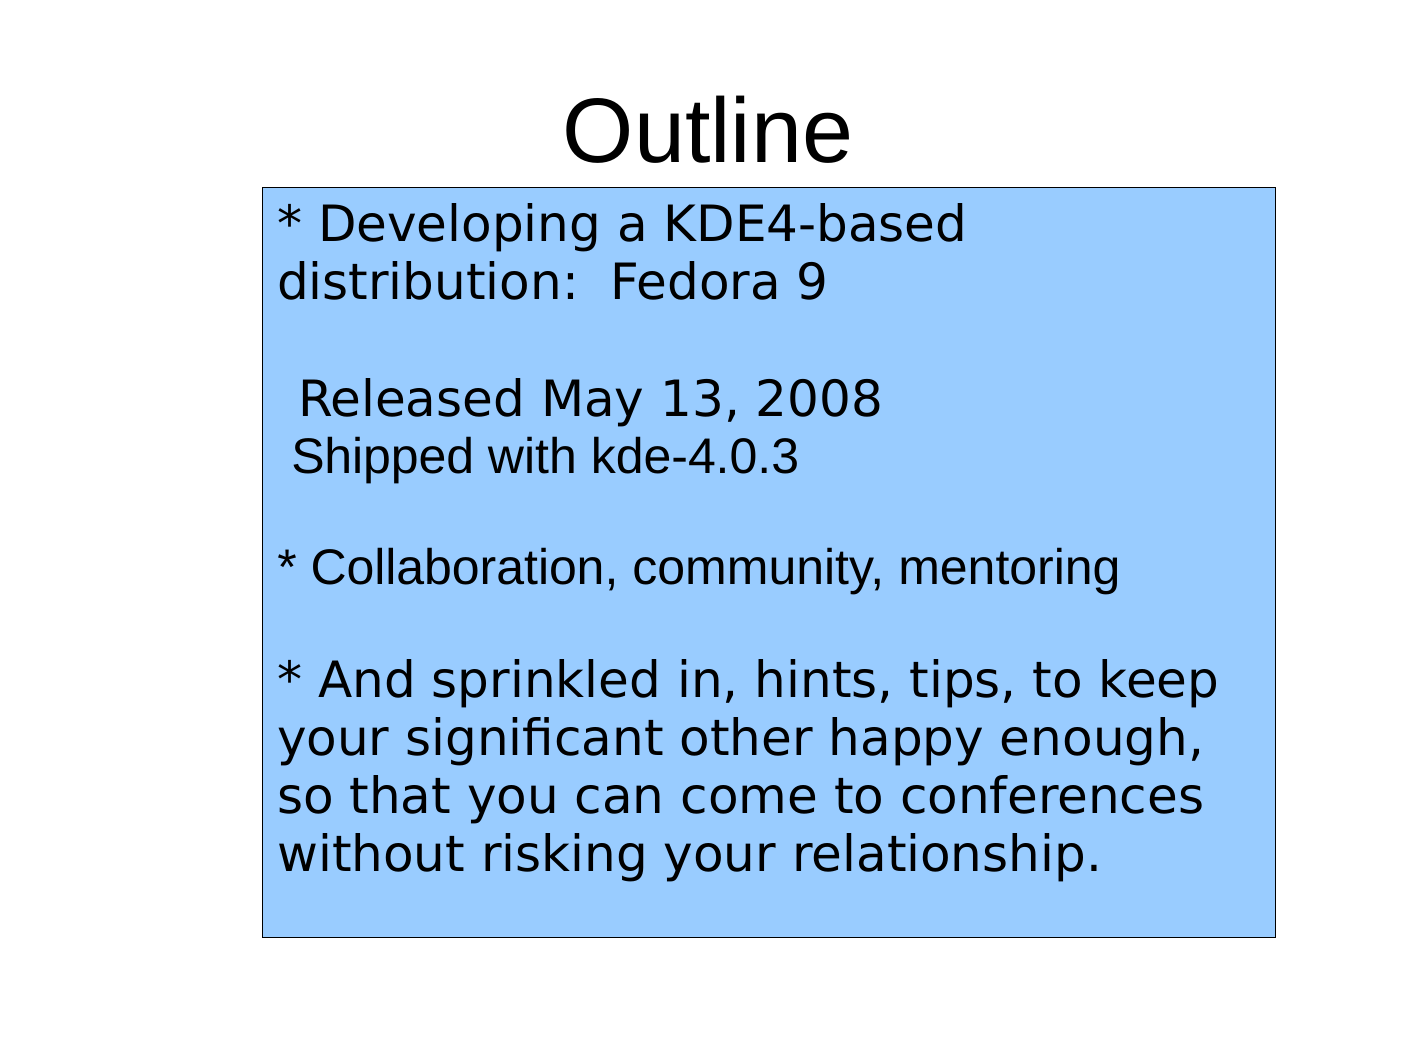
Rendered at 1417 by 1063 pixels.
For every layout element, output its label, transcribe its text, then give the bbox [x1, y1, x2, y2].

title Outline [70, 49, 1346, 213]
text_box * Developing a KDE4-based distribution: Fedora 9 Released May 13, 2008 Shipped with kde-4.0.3 * Collaboration, community, mentoring * And sprinkled in, hints, tips, to keep your significant other happy enough, so that you can come to conferences without risking your relationship. [262, 213, 1276, 938]
